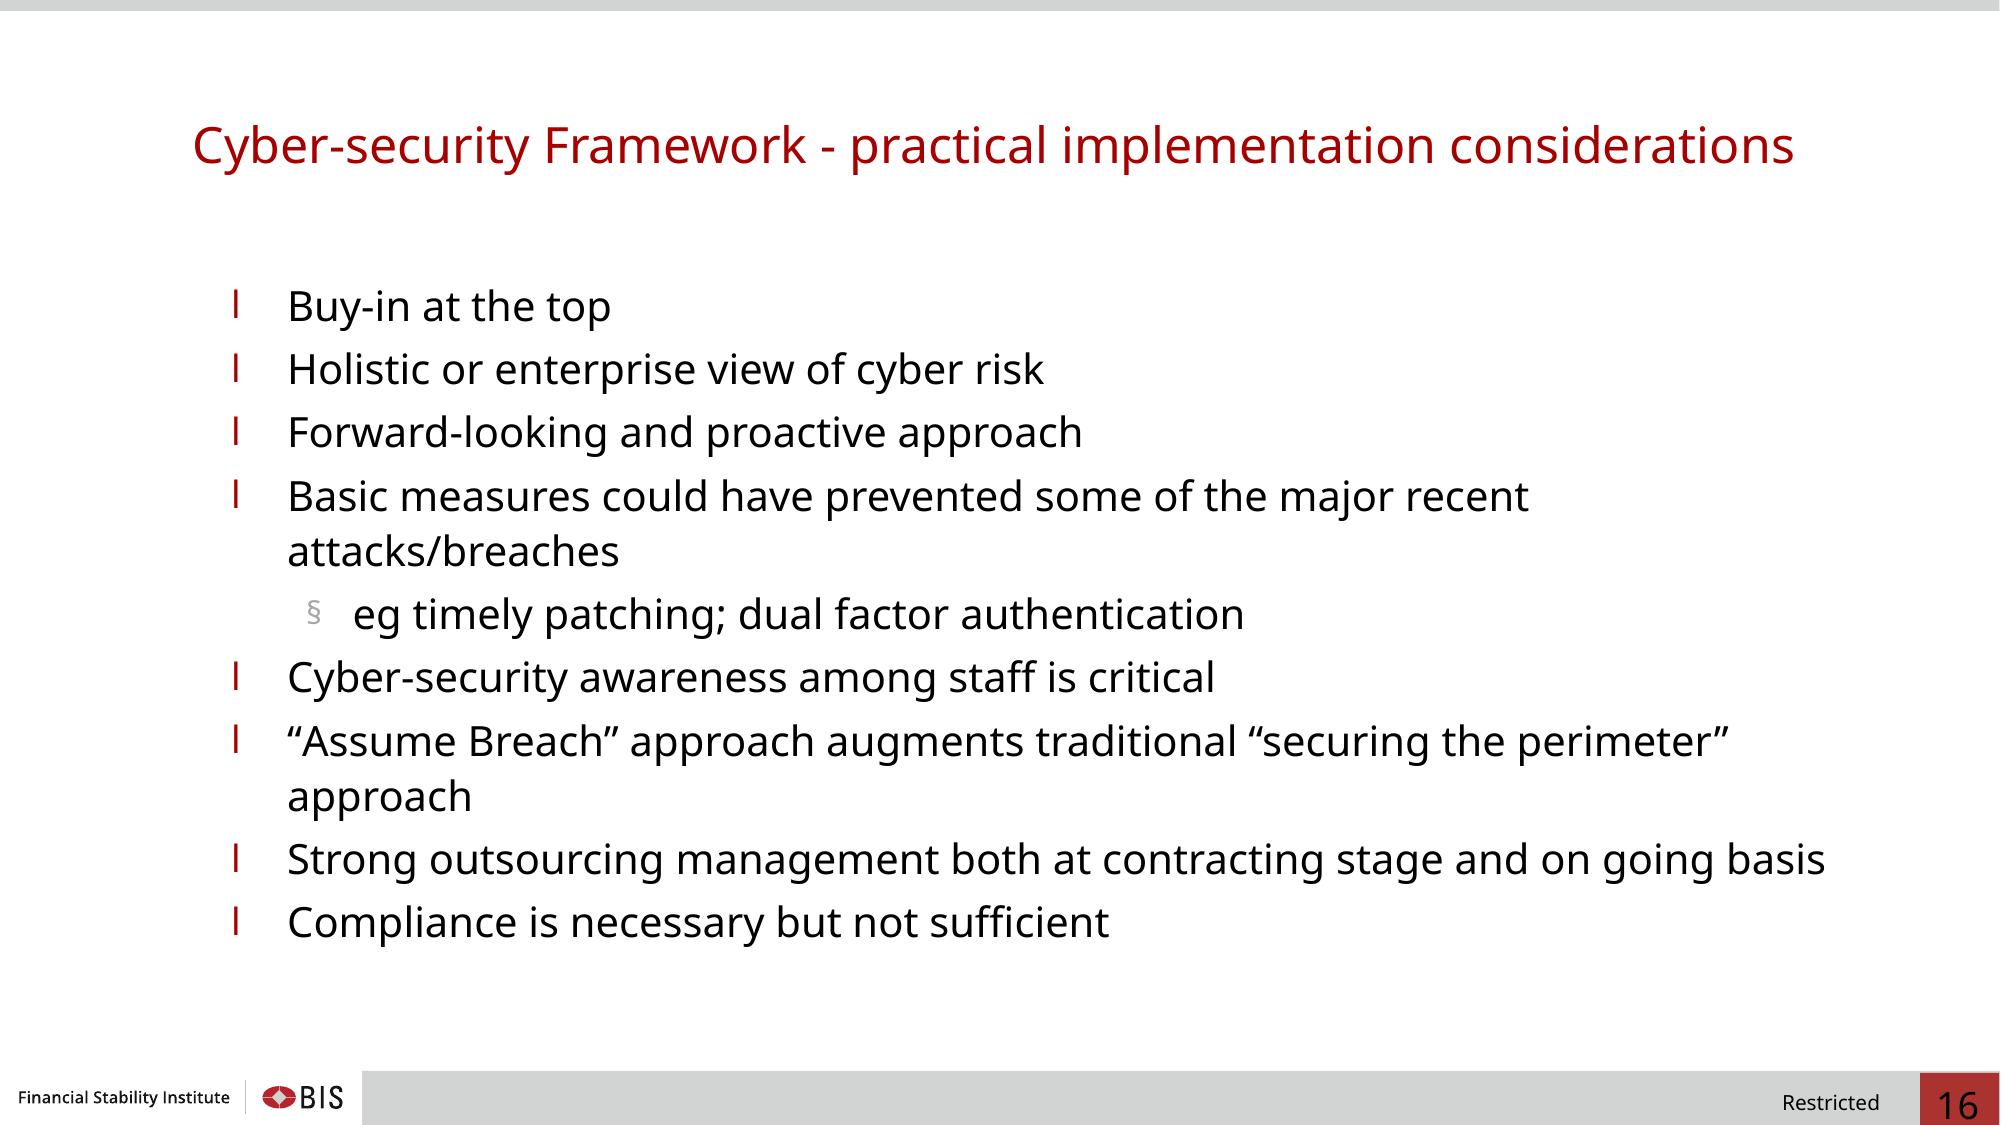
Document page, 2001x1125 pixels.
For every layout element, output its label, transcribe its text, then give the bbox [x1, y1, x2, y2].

title Cyber-security Framework - practical implementation considerations [192, 113, 1828, 191]
slide_number <numéro> [1921, 1074, 2000, 1125]
list Buy-in at the top Holistic or enterprise view of cyber risk Forward-looking and proactive approach Basic measures could have prevented some of the major recent attacks/breaches eg timely patching; dual factor authentication Cyber-security awareness among staff is critical “Assume Breach” approach augments traditional “securing the perimeter” approach Strong outsourcing management both at contracting stage and on going basis Compliance is necessary but not sufficient [216, 267, 1855, 1024]
